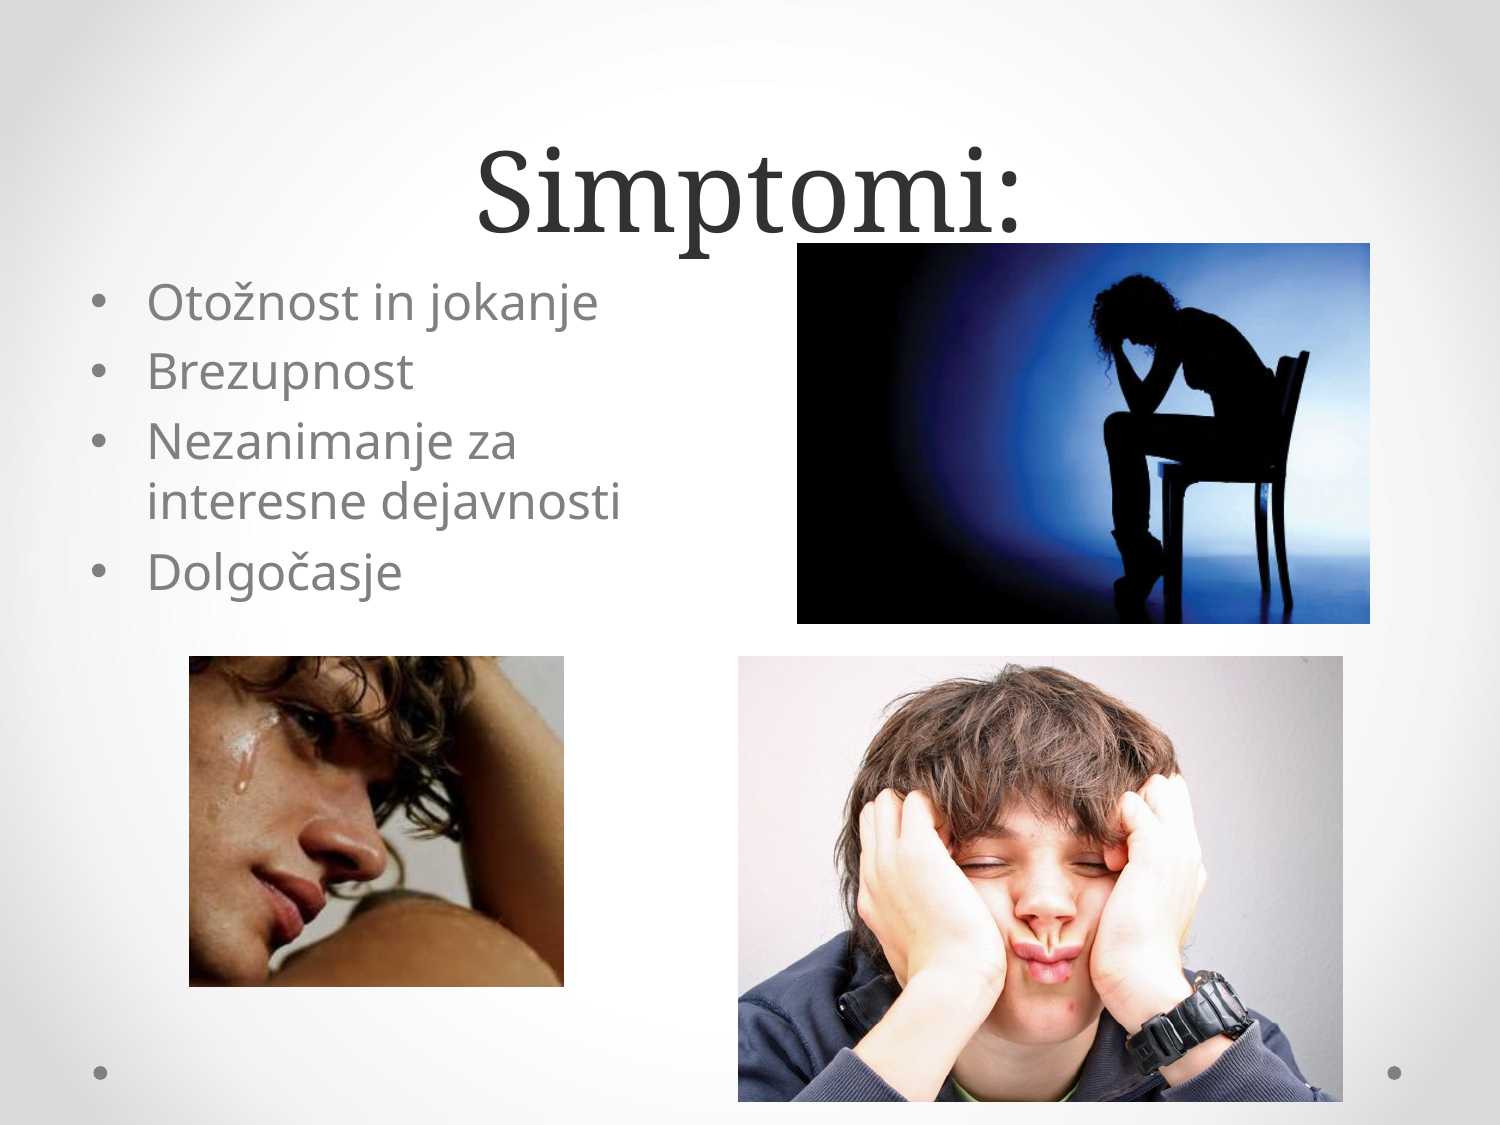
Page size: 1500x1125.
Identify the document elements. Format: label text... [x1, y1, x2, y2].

picture [189, 656, 564, 987]
title Simptomi: [75, 0, 1425, 263]
picture [0, 0, 1500, 1125]
list Otožnost in jokanje Brezupnost Nezanimanje za interesne dejavnosti Dolgočasje [75, 262, 703, 1005]
